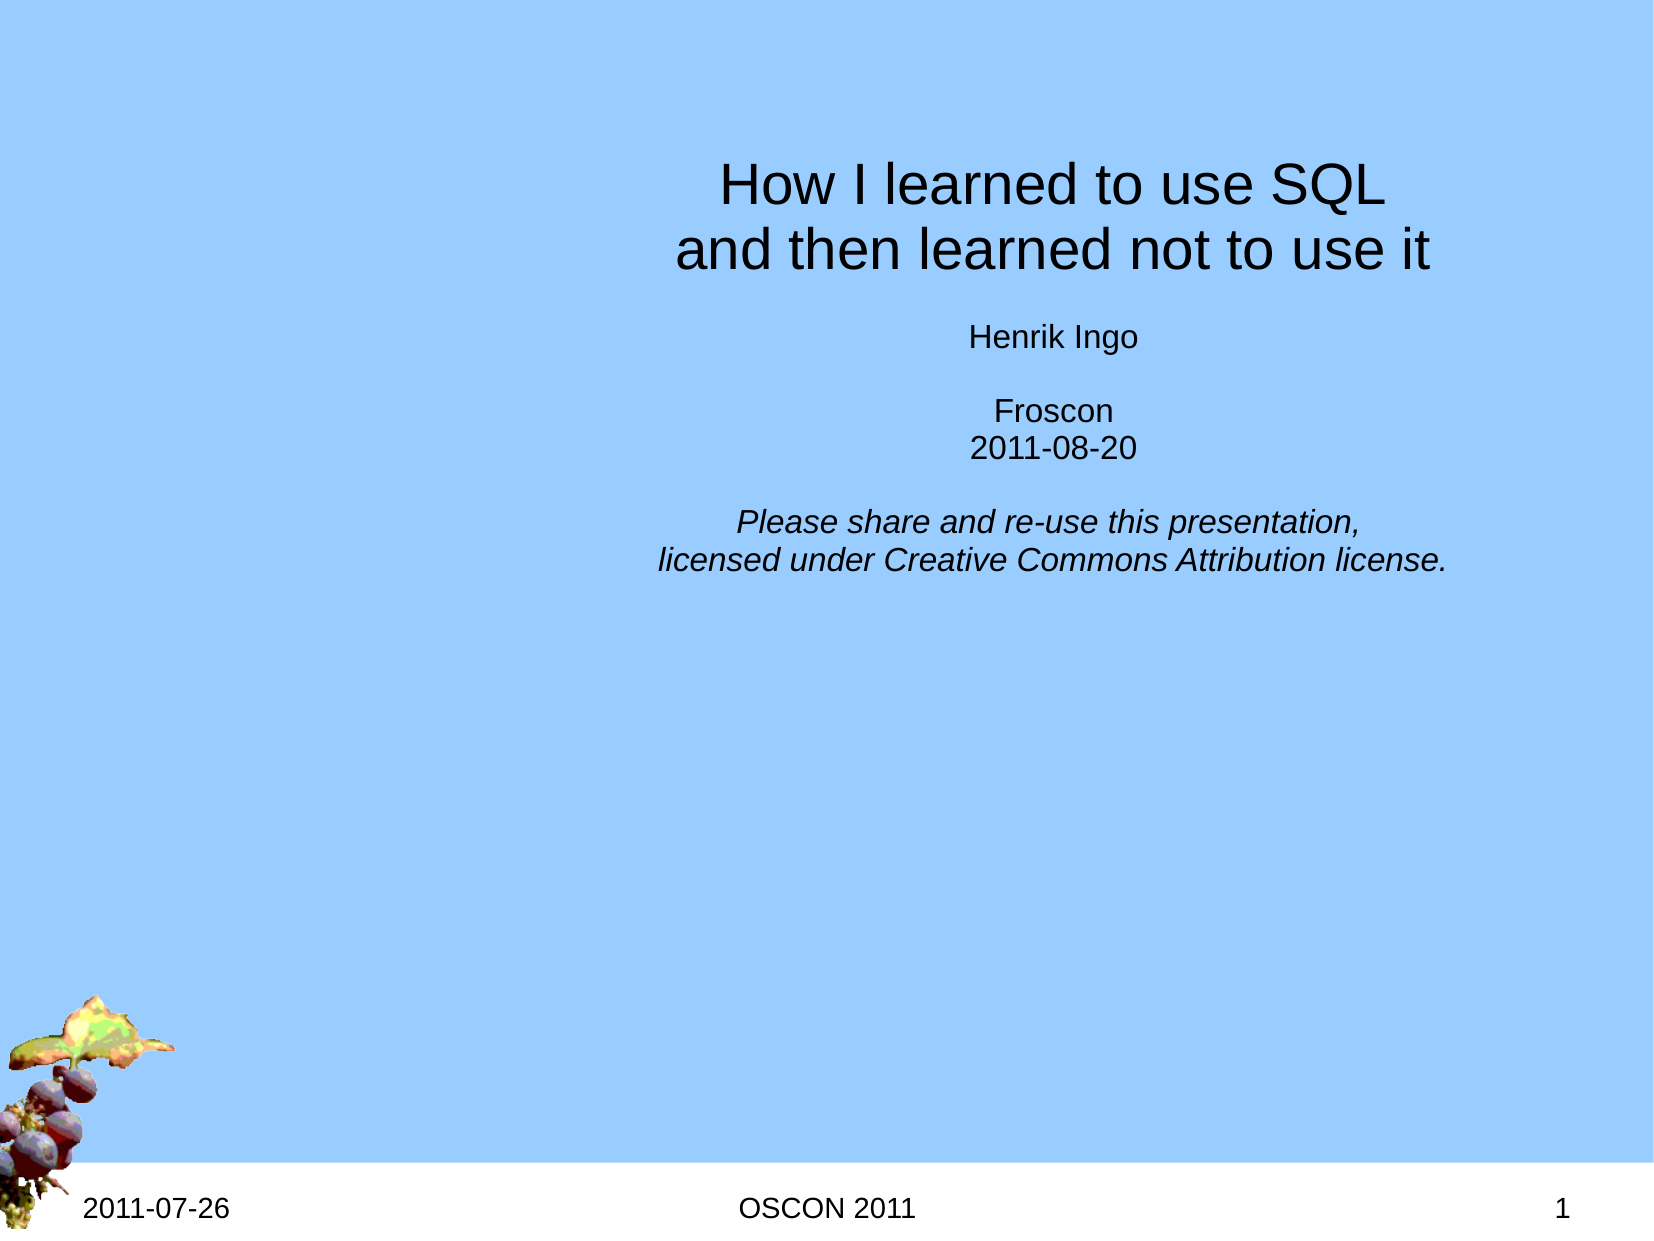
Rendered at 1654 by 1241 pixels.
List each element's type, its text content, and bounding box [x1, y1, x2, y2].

picture [0, 990, 188, 1229]
subtitle How I learned to use SQL and then learned not to use it Henrik Ingo Froscon 2011-08-20 Please share and re-use this presentation, licensed under Creative Commons Attribution license. [645, 112, 1463, 618]
